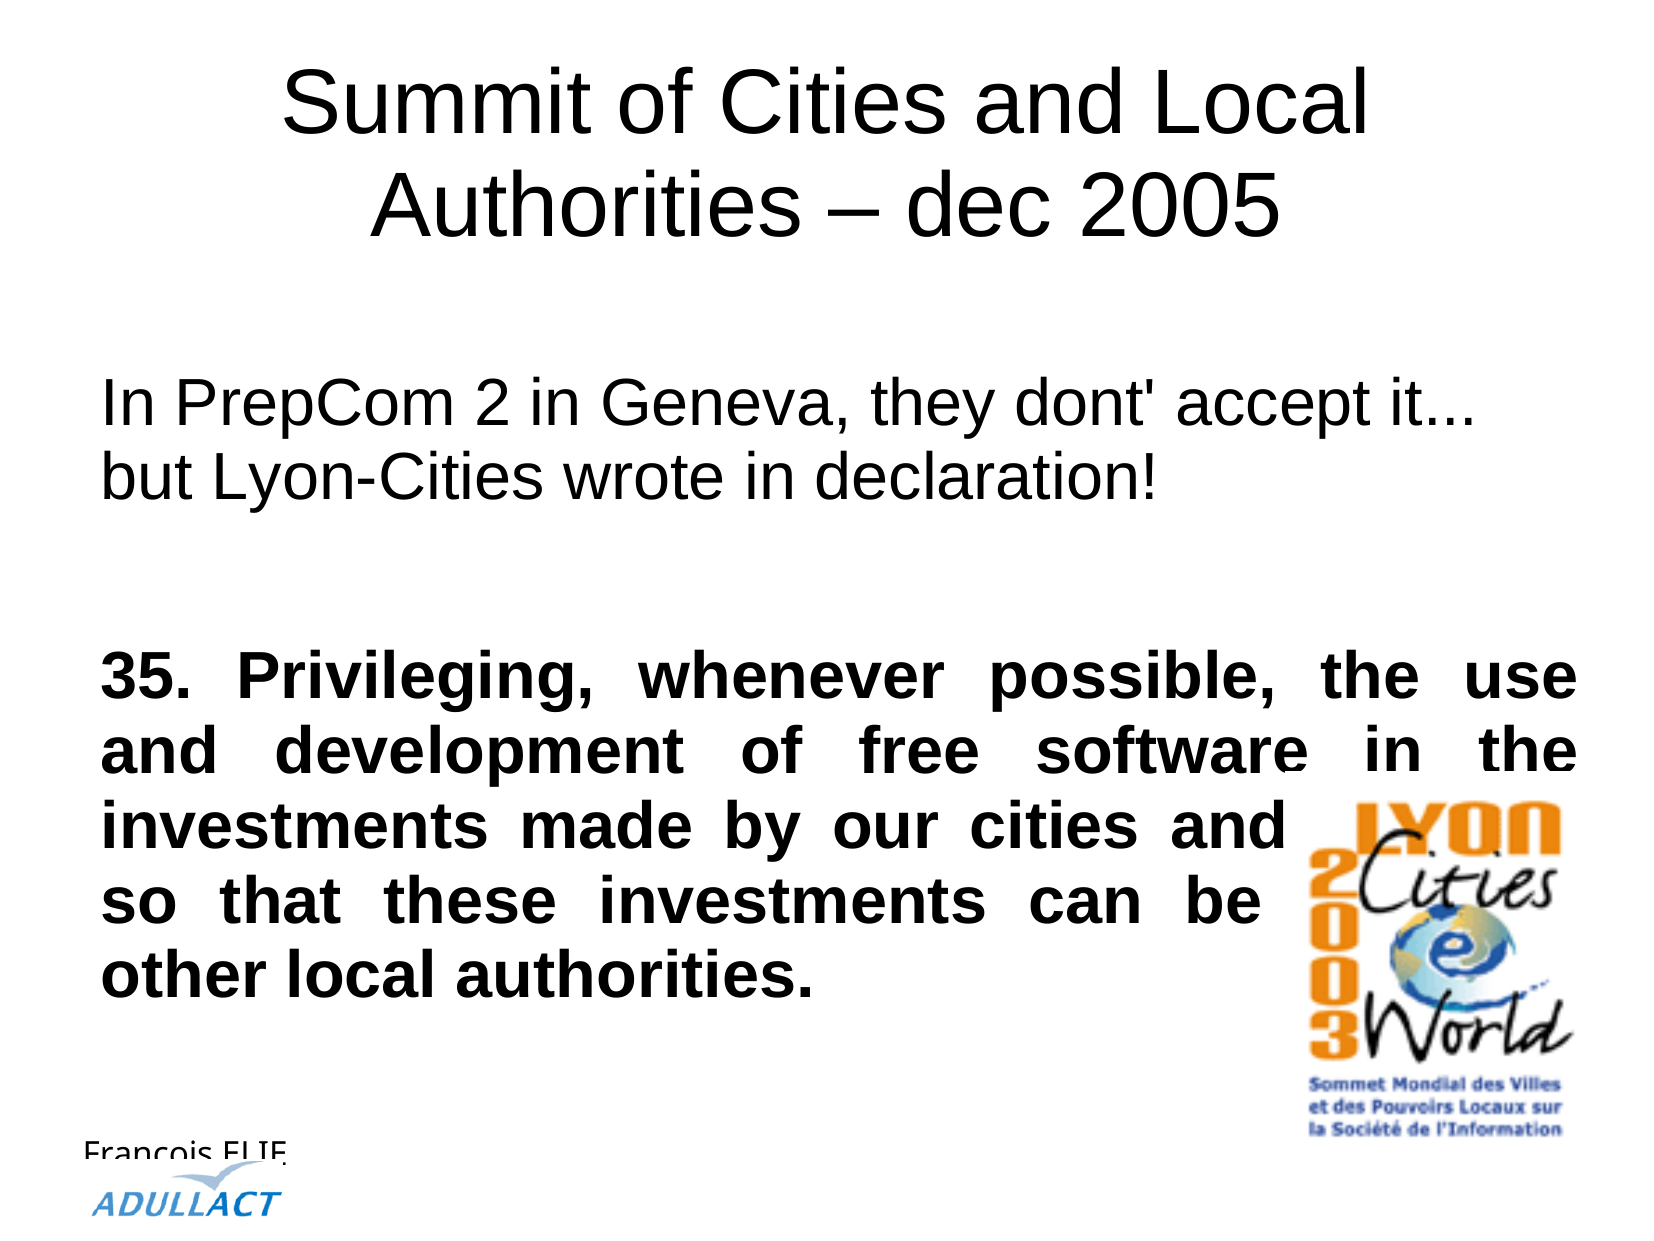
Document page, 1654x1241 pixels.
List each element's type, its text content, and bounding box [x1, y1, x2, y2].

picture [82, 1159, 283, 1221]
text_box In PrepCom 2 in Geneva, they dont' accept it... but Lyon-Cities wrote in declaration! 35. Privileging, whenever possible, the use and development of free software in the investments made by our cities and regions, so that these investments can be used by other local authorities. [86, 357, 1595, 1122]
title Summit of Cities and Local Authorities – dec 2005 [82, 39, 1571, 267]
picture [1285, 771, 1600, 1168]
